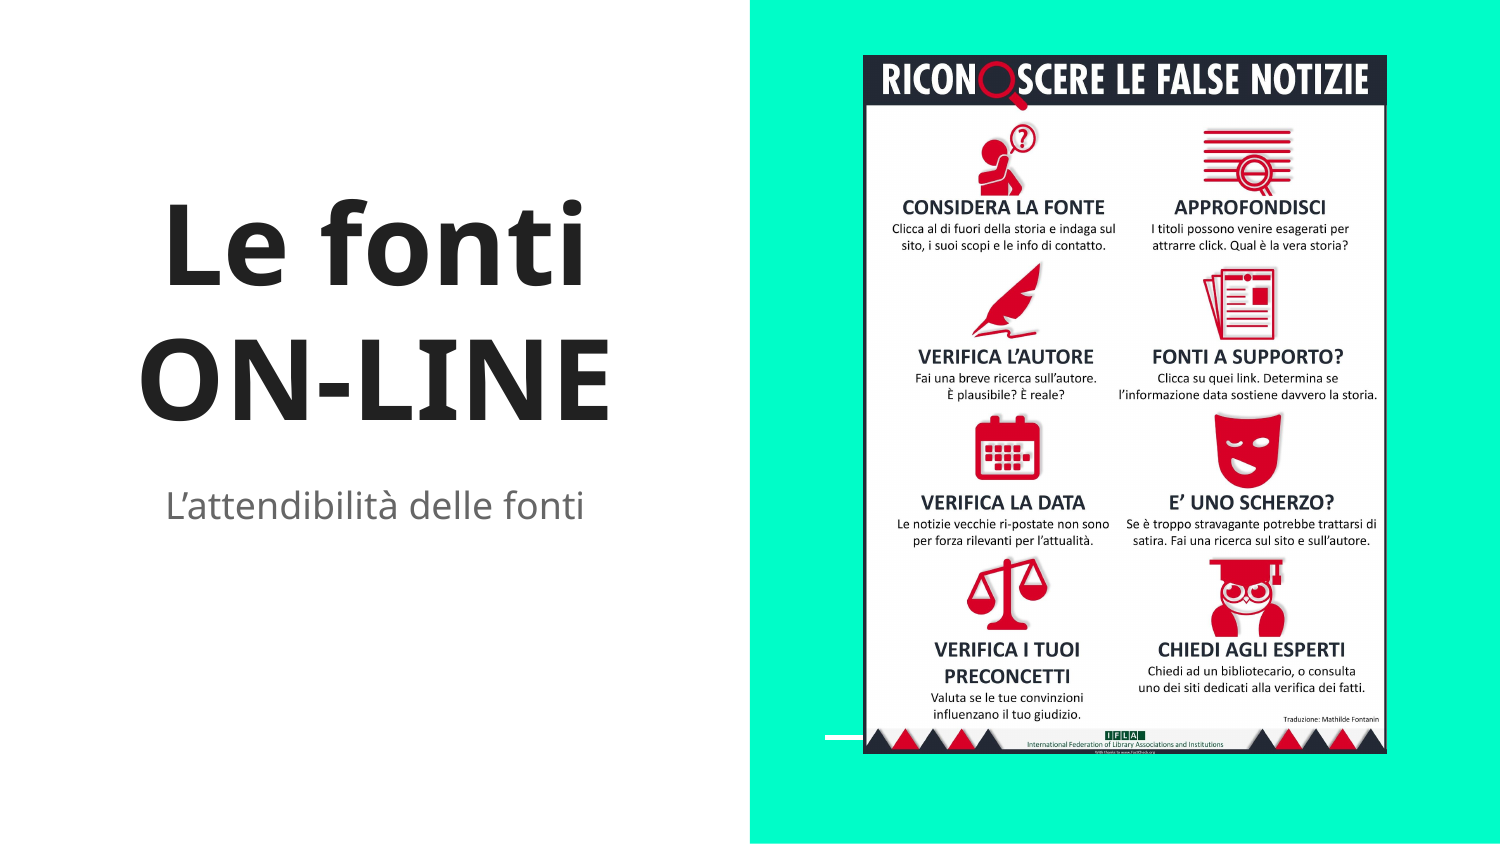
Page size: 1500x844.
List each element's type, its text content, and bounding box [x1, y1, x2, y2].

subtitle L’attendibilità delle fonti [43, 466, 708, 688]
title Le fonti ON-LINE [43, 177, 708, 458]
picture [863, 55, 1387, 754]
